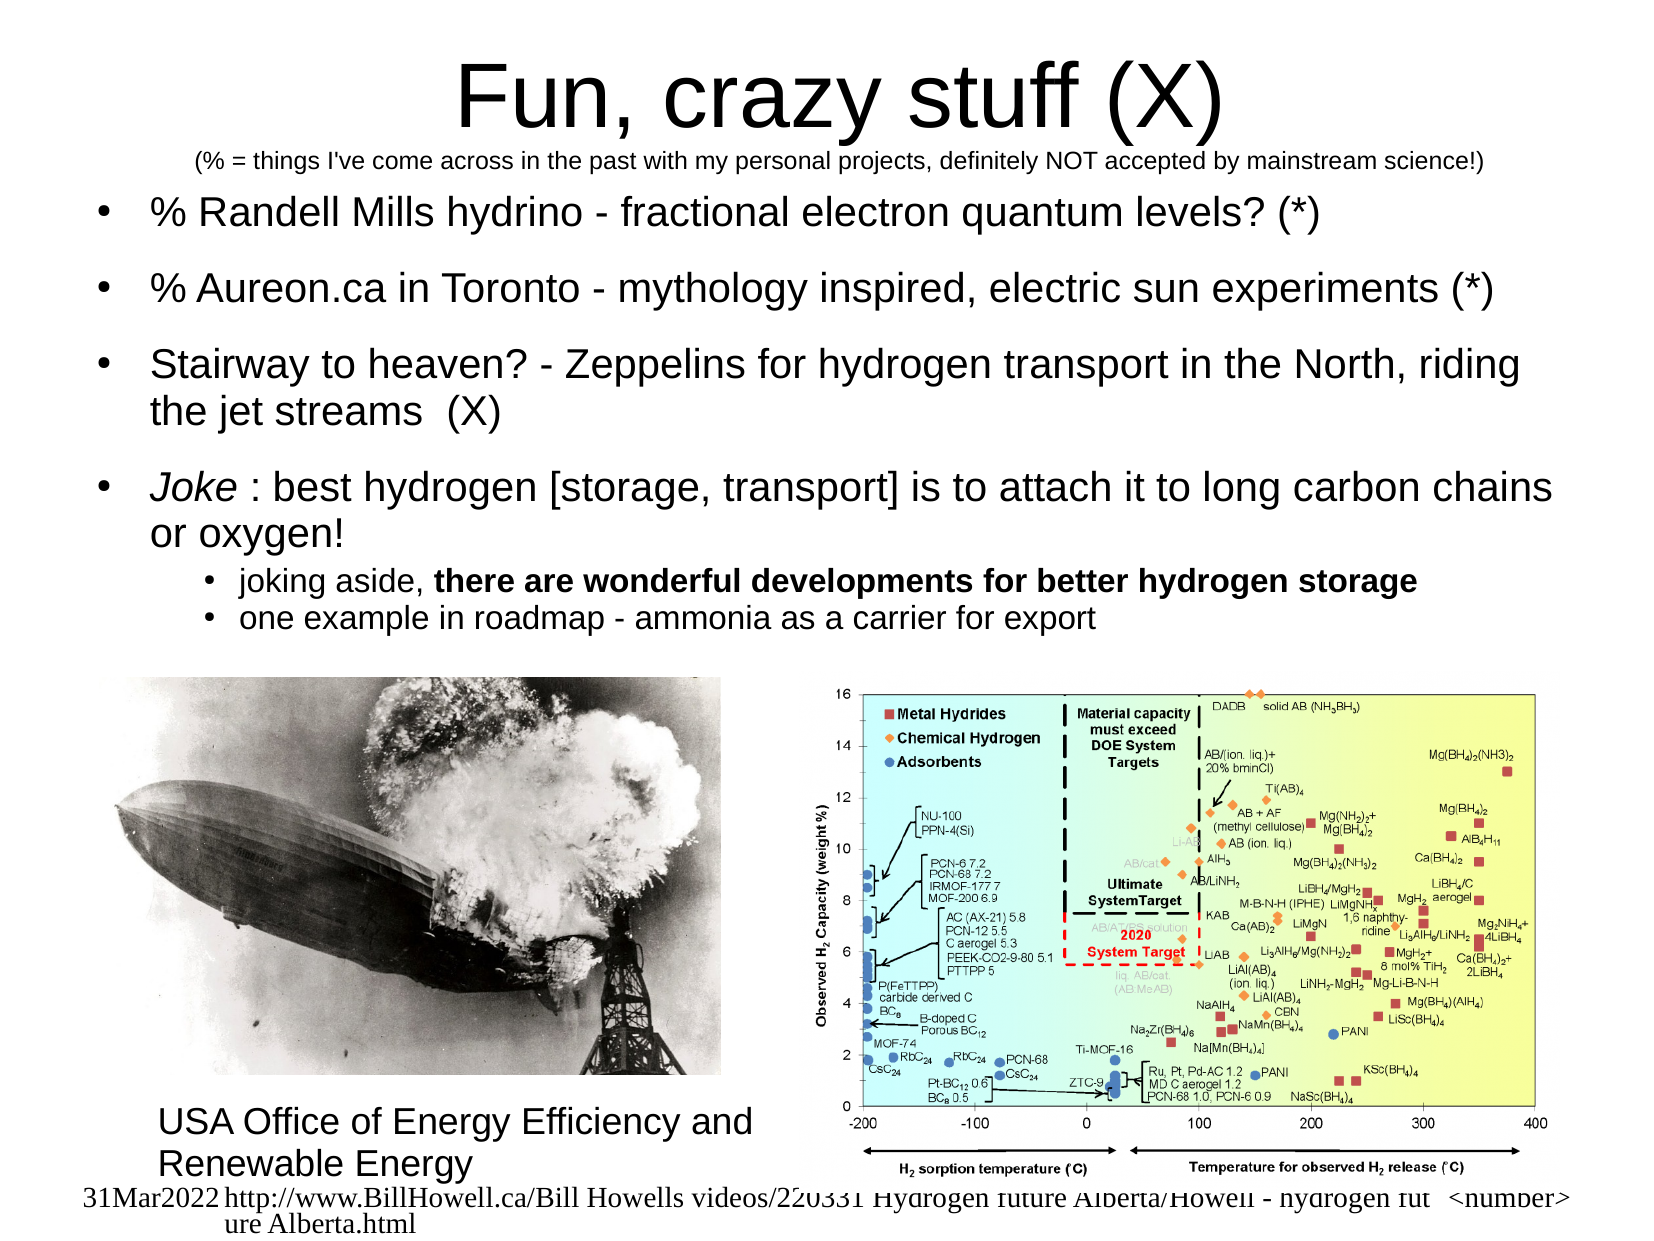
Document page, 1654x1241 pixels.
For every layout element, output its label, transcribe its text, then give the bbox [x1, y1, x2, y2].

picture [99, 677, 721, 1075]
picture [799, 671, 1560, 1193]
text_box joking aside, there are wonderful developments for better hydrogen storage one example in roadmap - ammonia as a carrier for export [153, 555, 1560, 644]
text_box USA Office of Energy Efficiency and Renewable Energy [142, 1093, 805, 1193]
title Fun, crazy stuff (X) (% = things I've come across in the past with my personal projects, definitely NOT accepted by mainstream science!) [79, 18, 1568, 188]
list % Randell Mills hydrino - fractional electron quantum levels? (*) % Aureon.ca in Toronto - mythology inspired, electric sun experiments (*) Stairway to heaven? - Zeppelins for hydrogen transport in the North, riding the jet streams (X) Joke : best hydrogen [storage, transport] is to attach it to long carbon chains or oxygen! [79, 188, 1568, 591]
